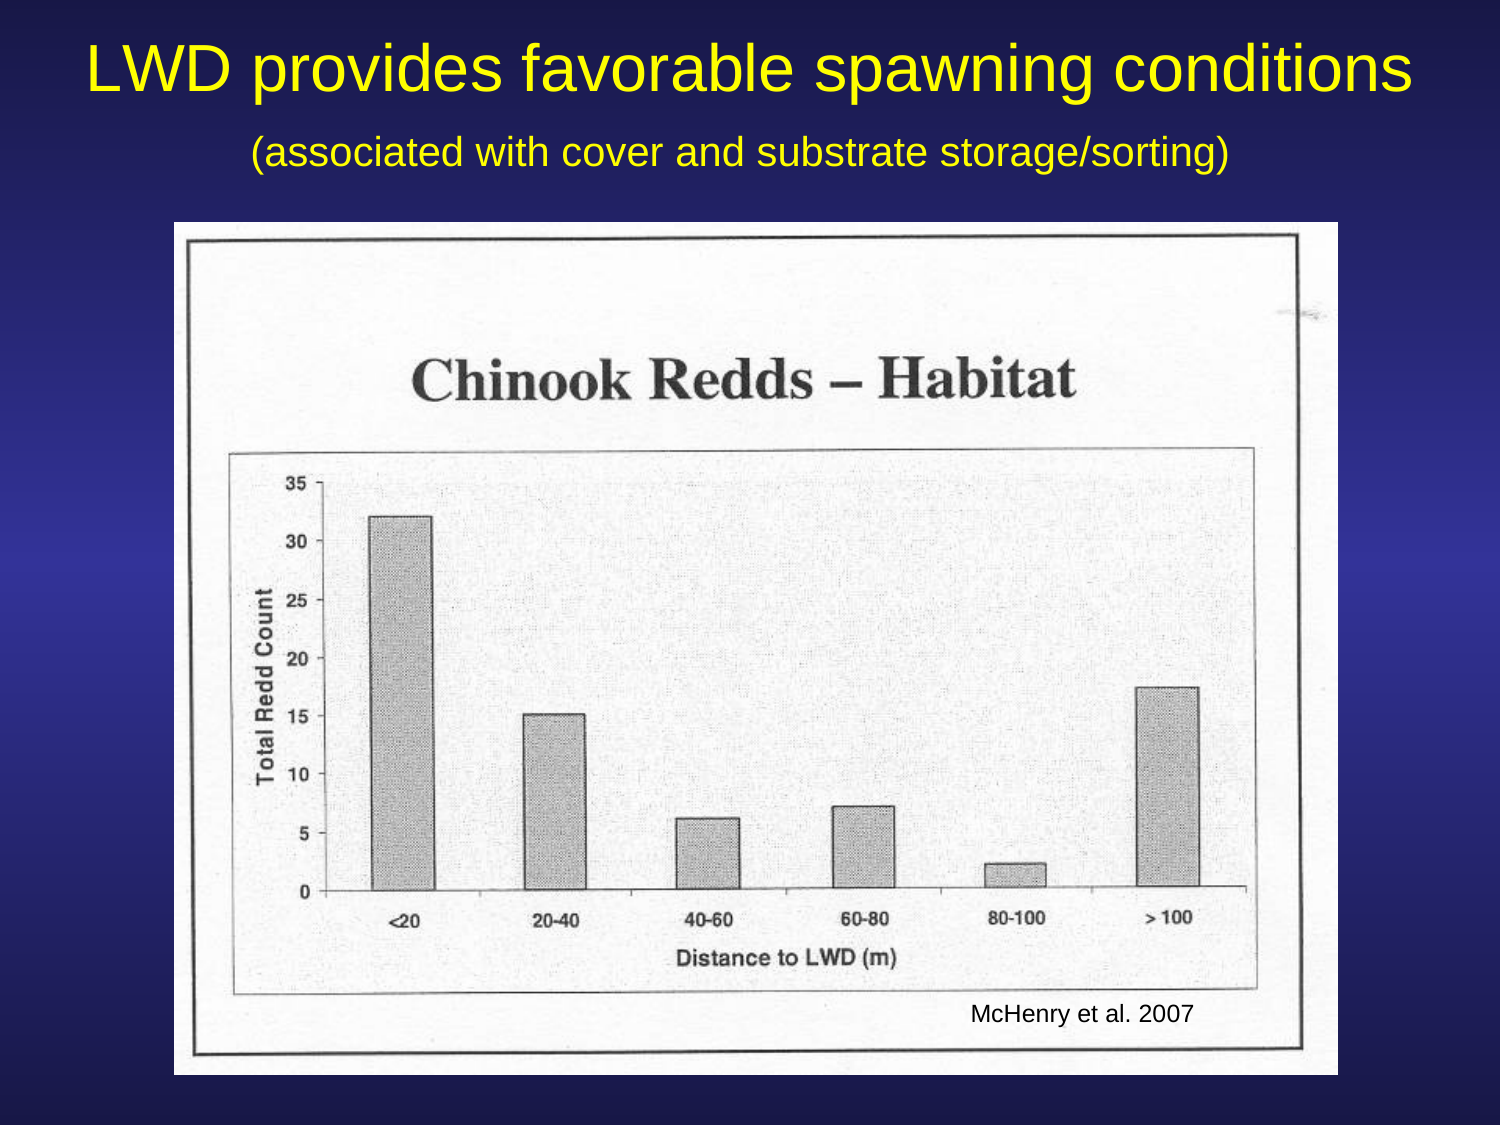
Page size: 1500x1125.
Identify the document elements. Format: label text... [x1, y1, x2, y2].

text_box McHenry et al. 2007 [955, 997, 1323, 1036]
picture [174, 222, 1338, 1075]
title LWD provides favorable spawning conditions (associated with cover and substrate storage/sorting) [50, 12, 1450, 201]
